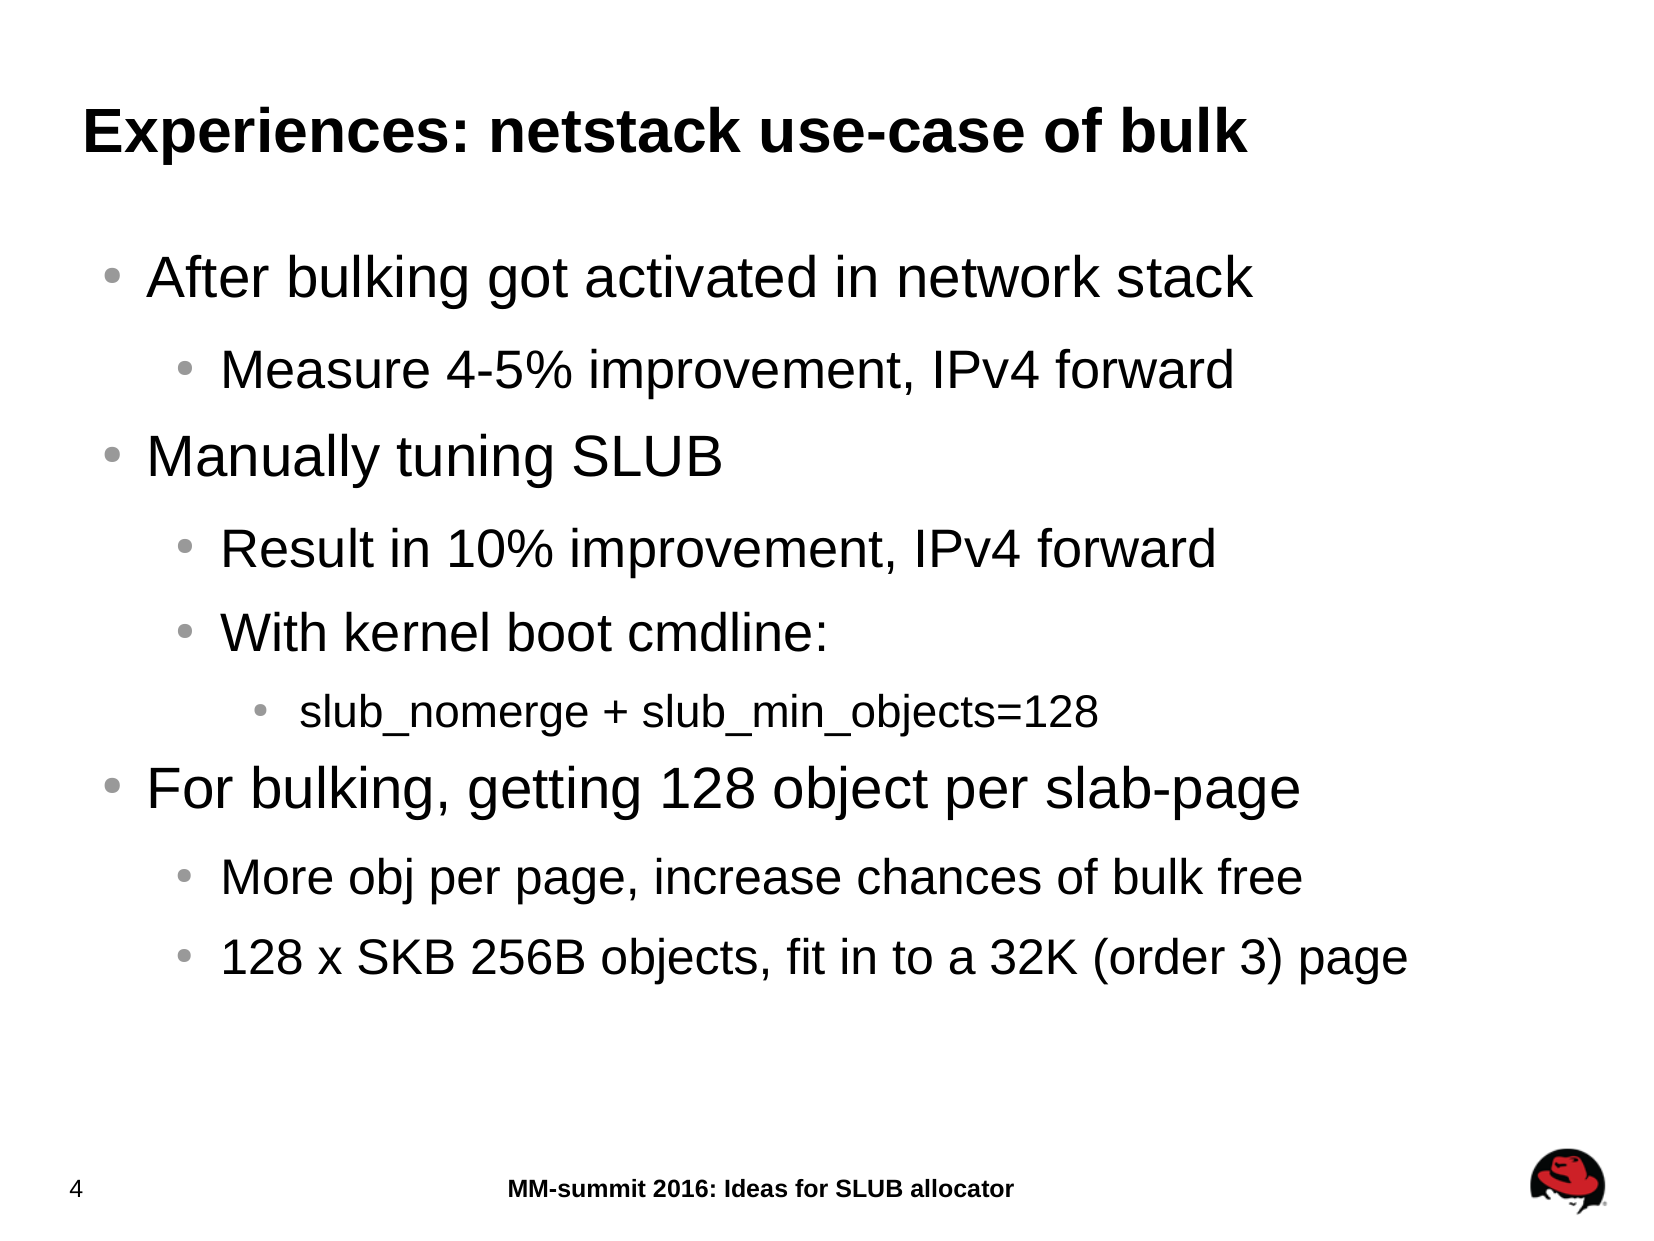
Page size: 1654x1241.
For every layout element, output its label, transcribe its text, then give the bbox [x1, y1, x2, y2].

picture [1529, 1146, 1613, 1224]
text_box [86, 244, 1576, 1039]
title Experiences: netstack use-case of bulk [82, 37, 1571, 226]
